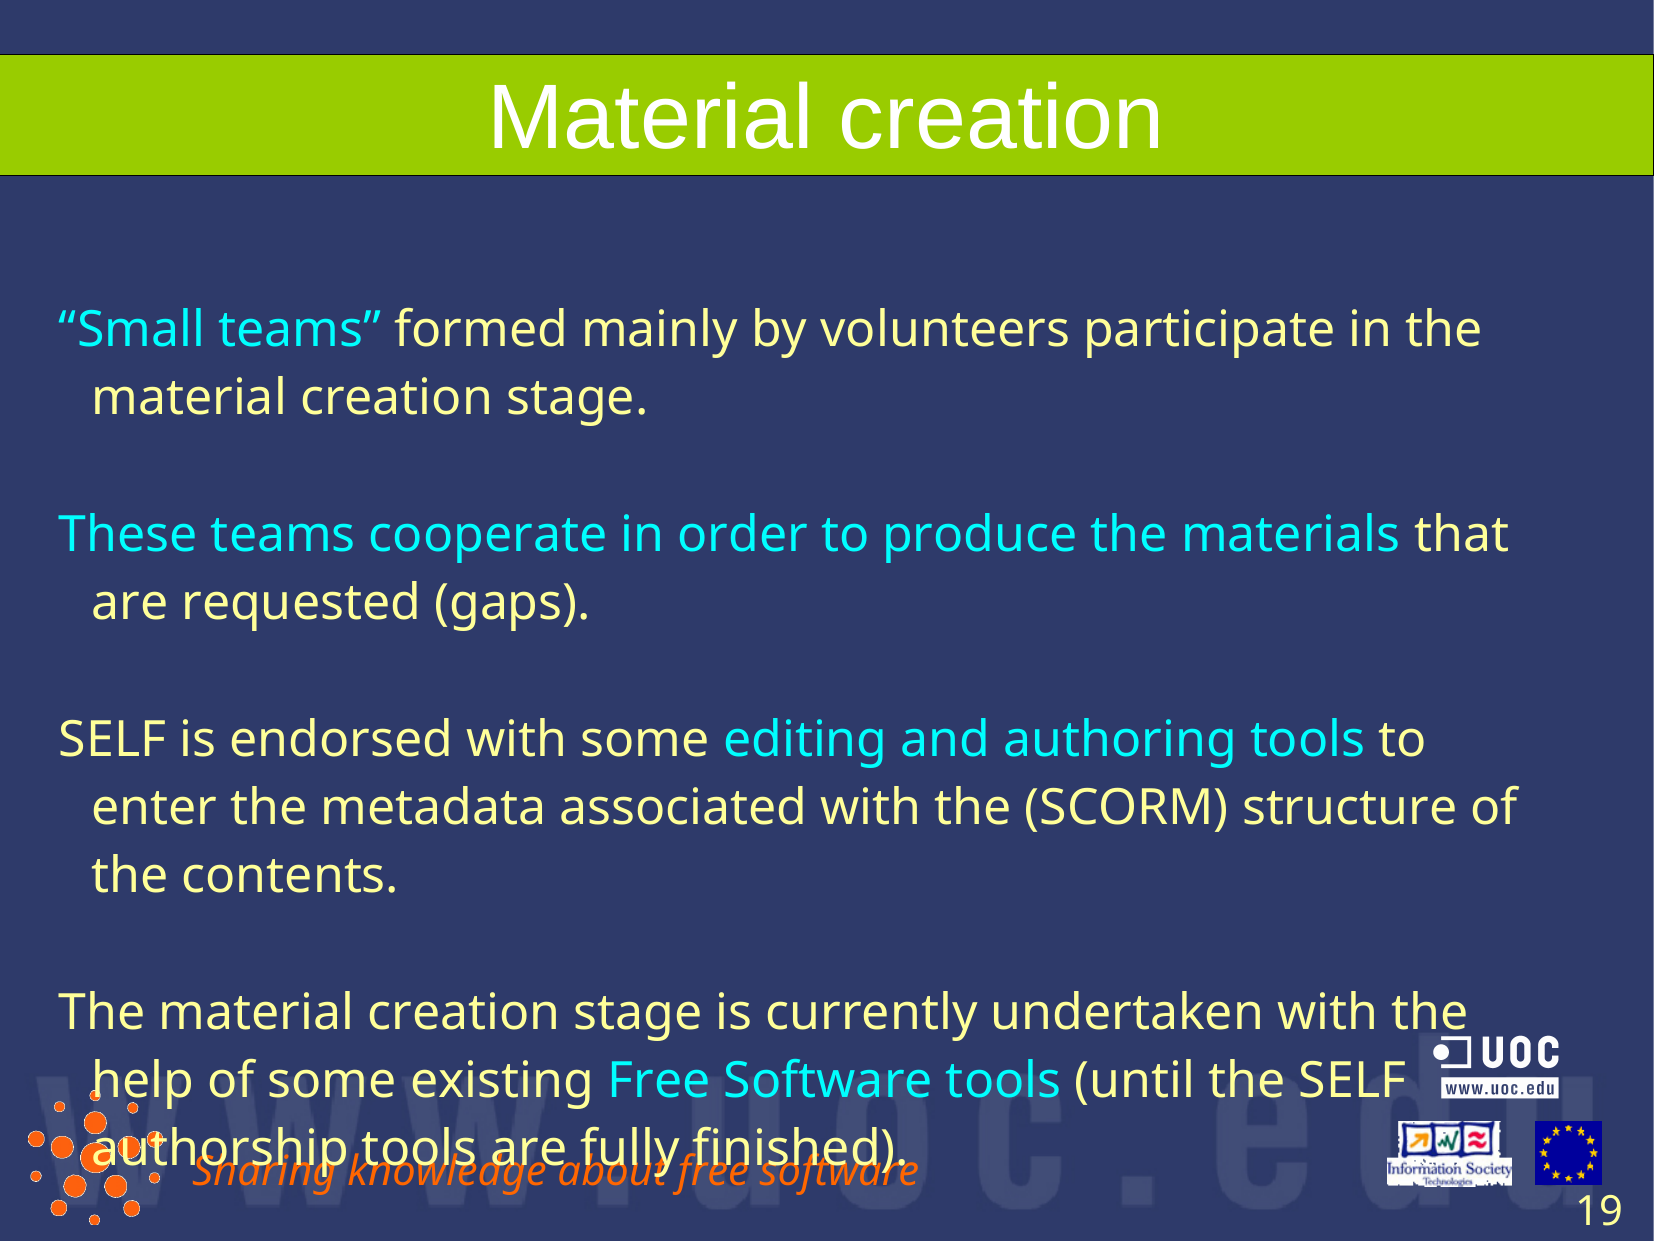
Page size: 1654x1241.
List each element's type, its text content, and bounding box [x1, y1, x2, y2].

picture [0, 176, 1654, 1241]
title Material creation [82, 48, 1571, 185]
picture [0, 0, 1654, 54]
text_box “Small teams” formed mainly by volunteers participate in the material creation stage. These teams cooperate in order to produce the materials that are requested (gaps). SELF is endorsed with some editing and authoring tools to enter the metadata associated with the (SCORM) structure of the contents. The material creation stage is currently undertaken with the help of some existing Free Software tools (until the SELF authorship tools are fully finished). [59, 292, 1542, 1018]
